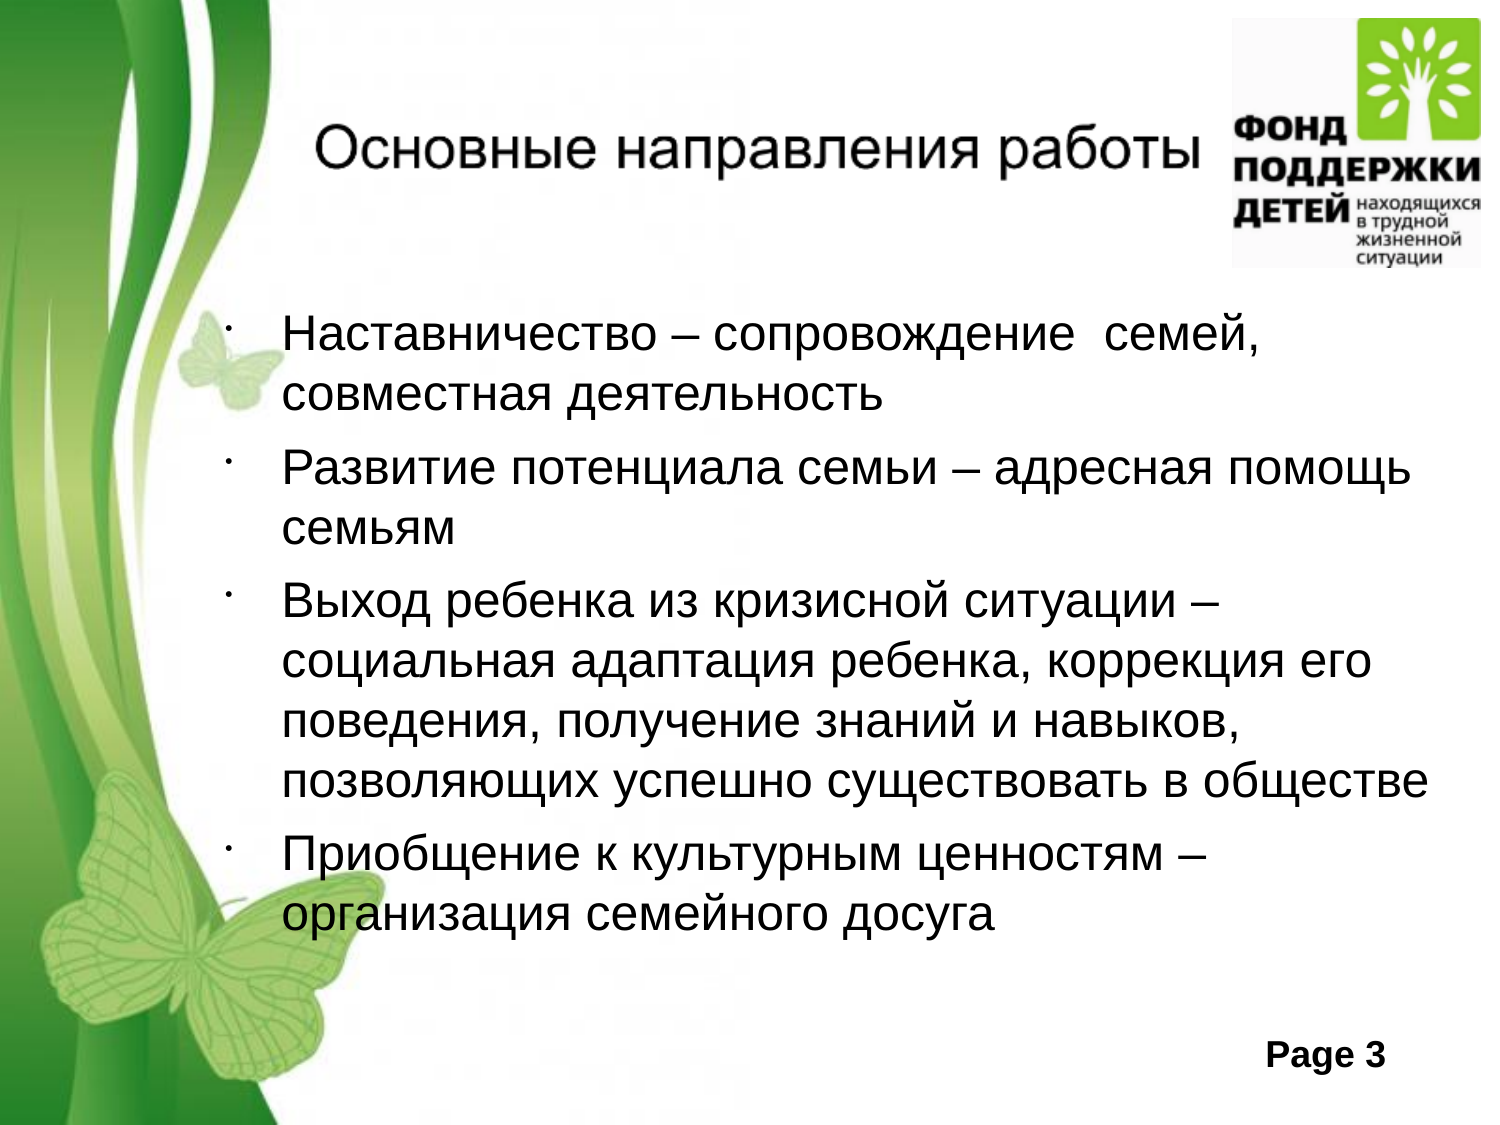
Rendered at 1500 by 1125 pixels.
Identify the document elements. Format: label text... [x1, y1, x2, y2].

picture [0, 0, 1500, 1125]
text_box Наставничество – сопровождение семей, совместная деятельность Развитие потенциала семьи – адресная помощь семьям Выход ребенка из кризисной ситуации – социальная адаптация ребенка, коррекция его поведения, получение знаний и навыков, позволяющих успешно существовать в обществе Приобщение к культурным ценностям – организация семейного досуга [210, 293, 1476, 1003]
